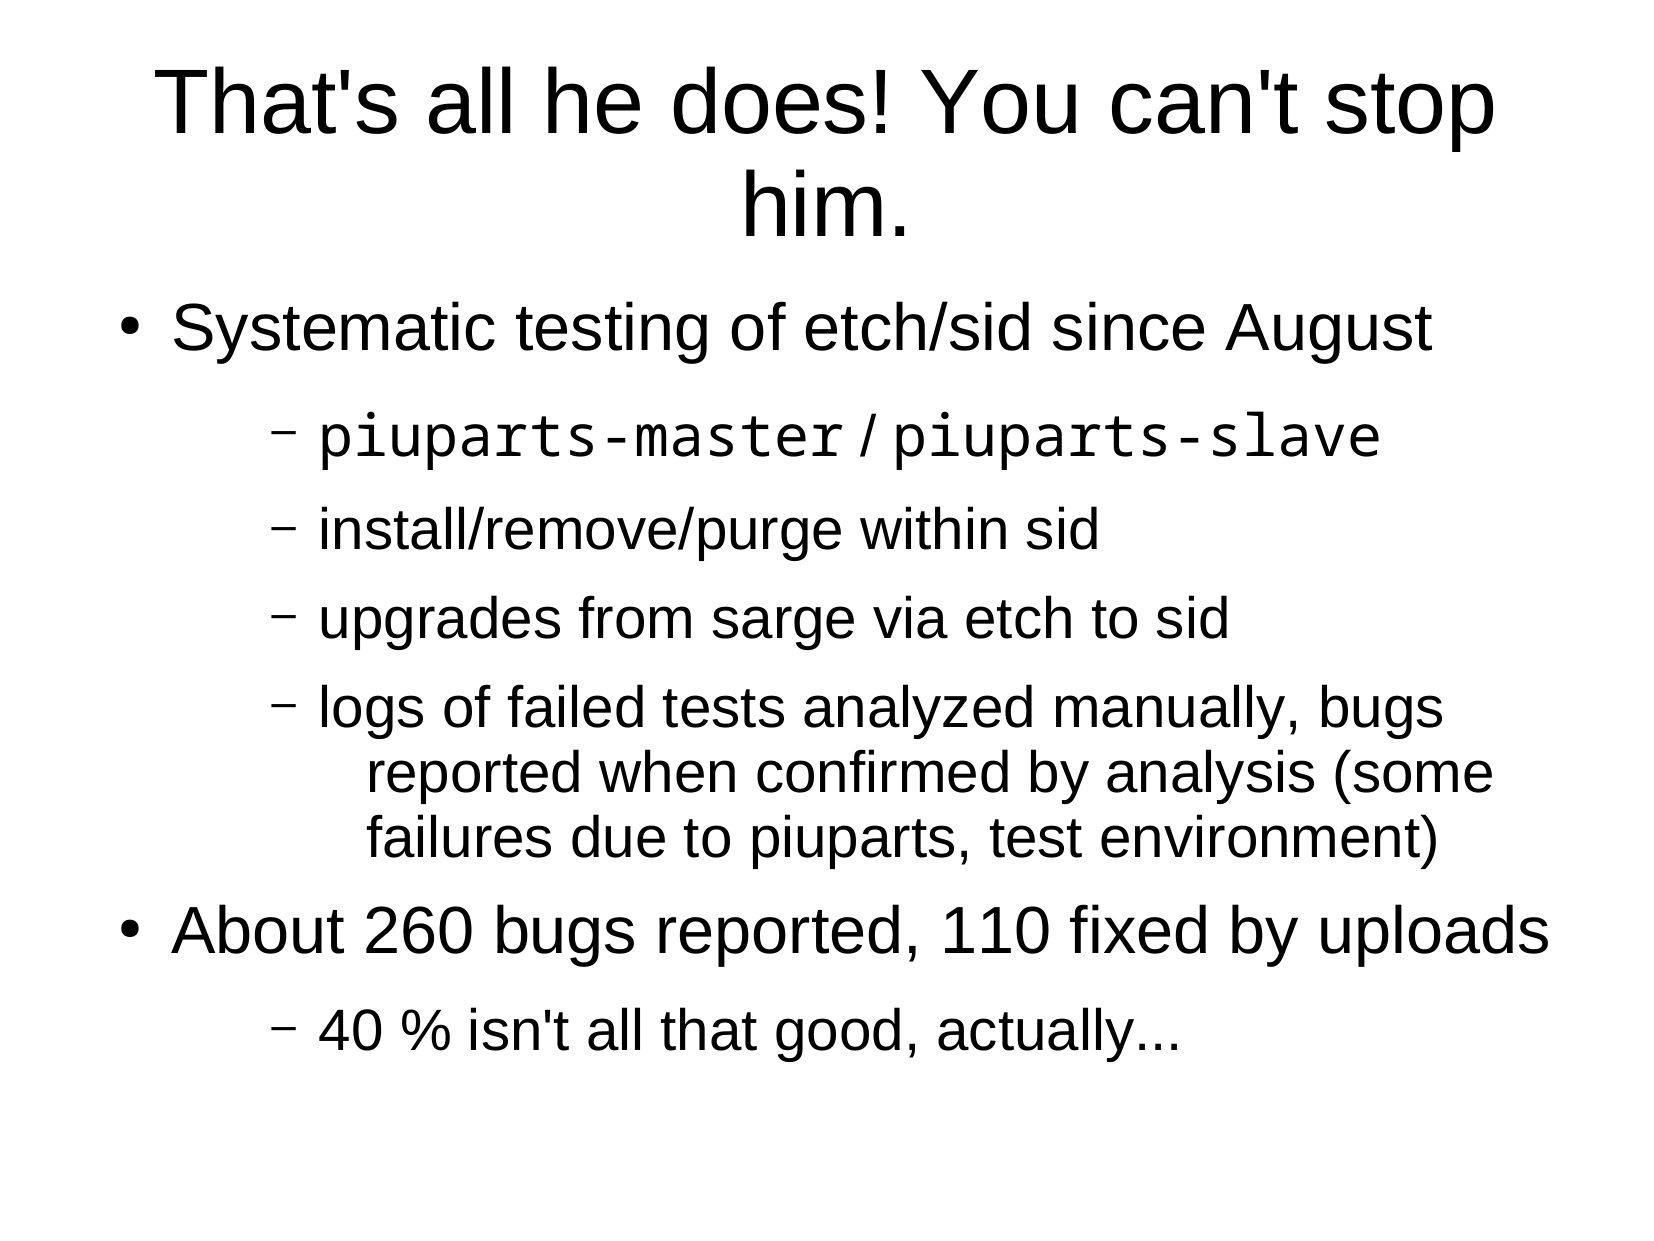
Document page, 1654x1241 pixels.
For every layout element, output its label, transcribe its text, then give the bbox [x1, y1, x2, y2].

title That's all he does! You can't stop him. [82, 49, 1571, 257]
list Systematic testing of etch/sid since August piuparts-master / piuparts-slave install/remove/purge within sid upgrades from sarge via etch to sid logs of failed tests analyzed manually, bugs reported when confirmed by analysis (some failures due to piuparts, test environment) About 260 bugs reported, 110 fixed by uploads 40 % isn't all that good, actually... [82, 290, 1571, 1118]
